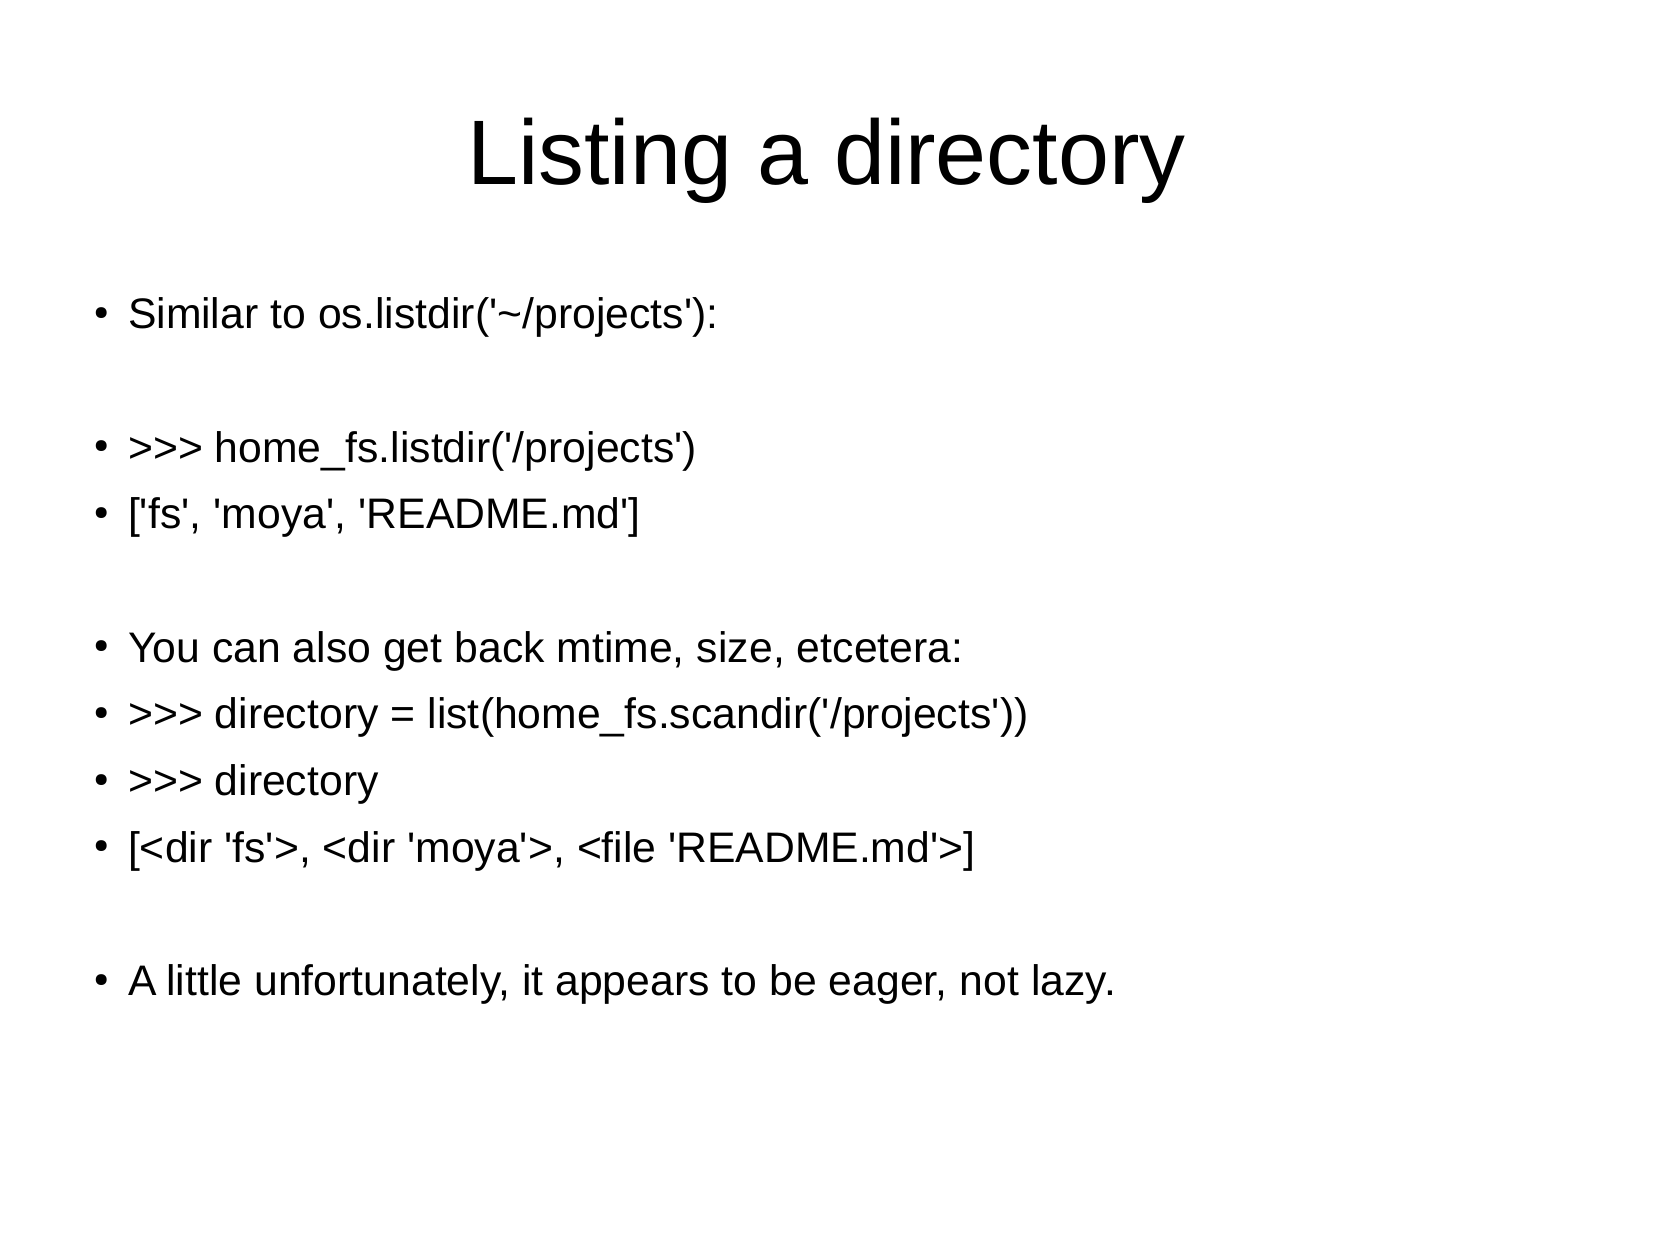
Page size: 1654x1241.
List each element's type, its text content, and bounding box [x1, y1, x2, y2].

title Listing a directory [82, 49, 1571, 257]
text_box [82, 290, 1571, 1010]
